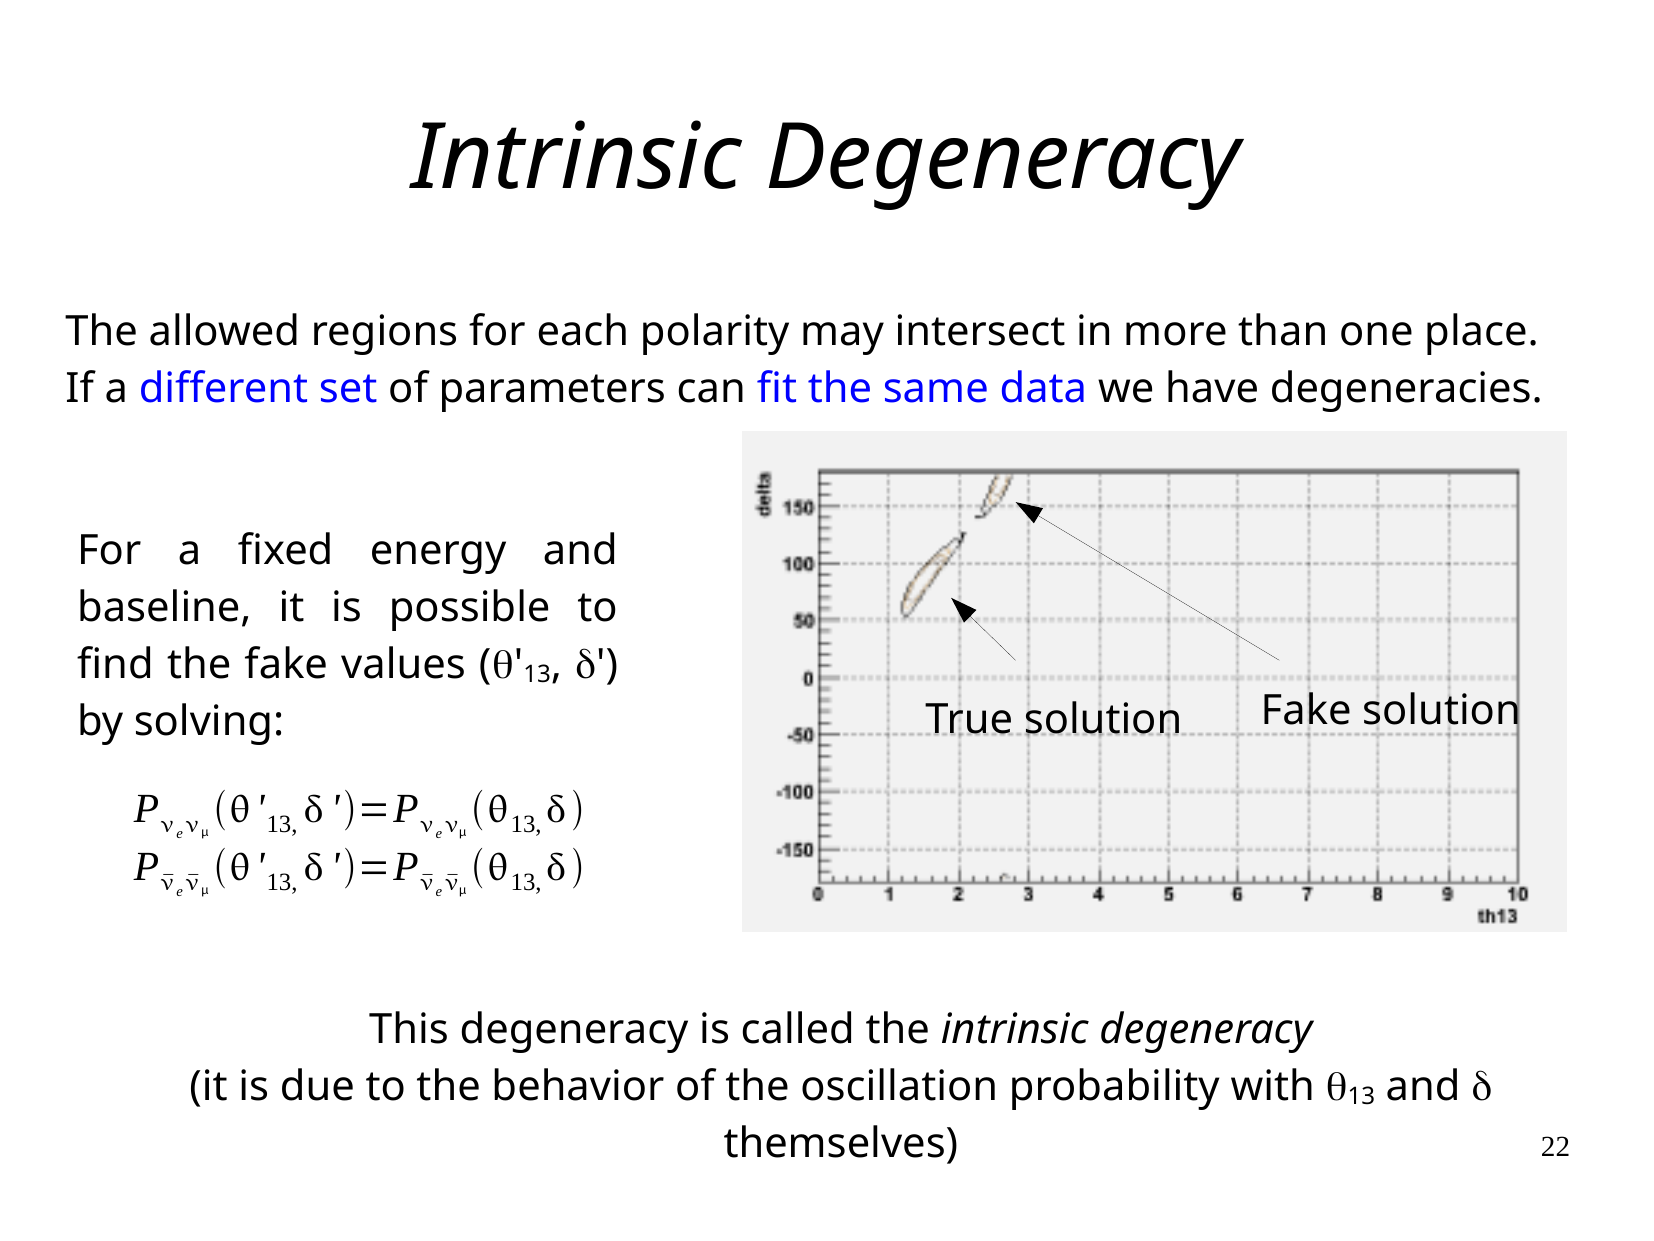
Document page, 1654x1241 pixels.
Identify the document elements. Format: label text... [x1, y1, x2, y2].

chart [126, 785, 591, 899]
title Intrinsic Degeneracy [82, 56, 1571, 250]
picture [742, 459, 1567, 932]
text_box For a fixed energy and baseline, it is possible to find the fake values (q'13, d') by solving: [62, 512, 633, 815]
text_box Fake solution [1245, 671, 1525, 737]
text_box True solution [910, 681, 1198, 746]
text_box This degeneracy is called the intrinsic degeneracy (it is due to the behavior of the oscillation probability with q13 and d themselves) [76, 991, 1606, 1124]
text_box The allowed regions for each polarity may intersect in more than one place. If a different set of parameters can fit the same data we have degeneracies. [50, 293, 1567, 459]
